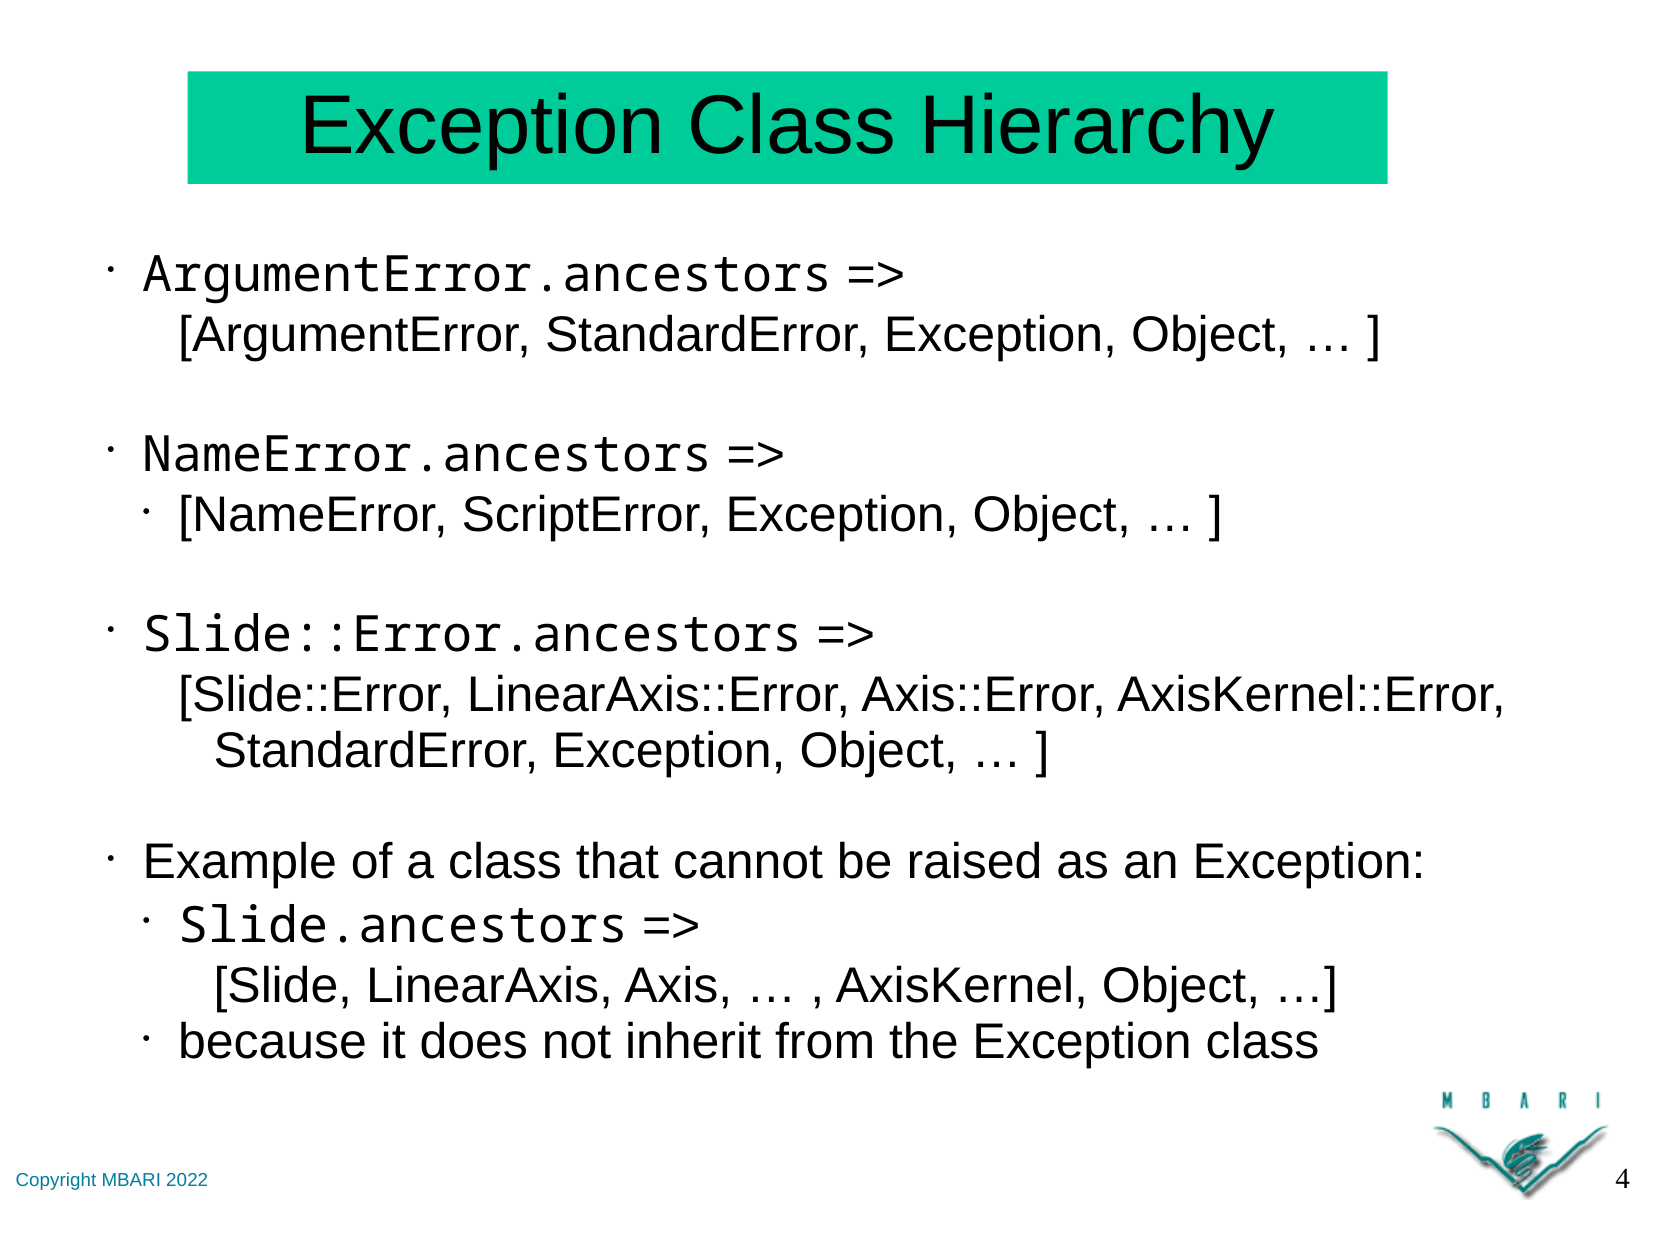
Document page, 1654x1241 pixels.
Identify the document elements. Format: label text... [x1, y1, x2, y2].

text_box ArgumentError.ancestors => [ArgumentError, StandardError, Exception, Object, … ] NameError.ancestors => [NameError, ScriptError, Exception, Object, … ] Slide::Error.ancestors => [Slide::Error, LinearAxis::Error, Axis::Error, AxisKernel::Error, StandardError, Exception, Object, … ] Example of a class that cannot be raised as an Exception: Slide.ancestors => [Slide, LinearAxis, Axis, … , AxisKernel, Object, …] because it does not inherit from the Exception class [56, 230, 1603, 1027]
picture [1426, 1091, 1613, 1200]
text_box Exception Class Hierarchy [187, 71, 1388, 184]
